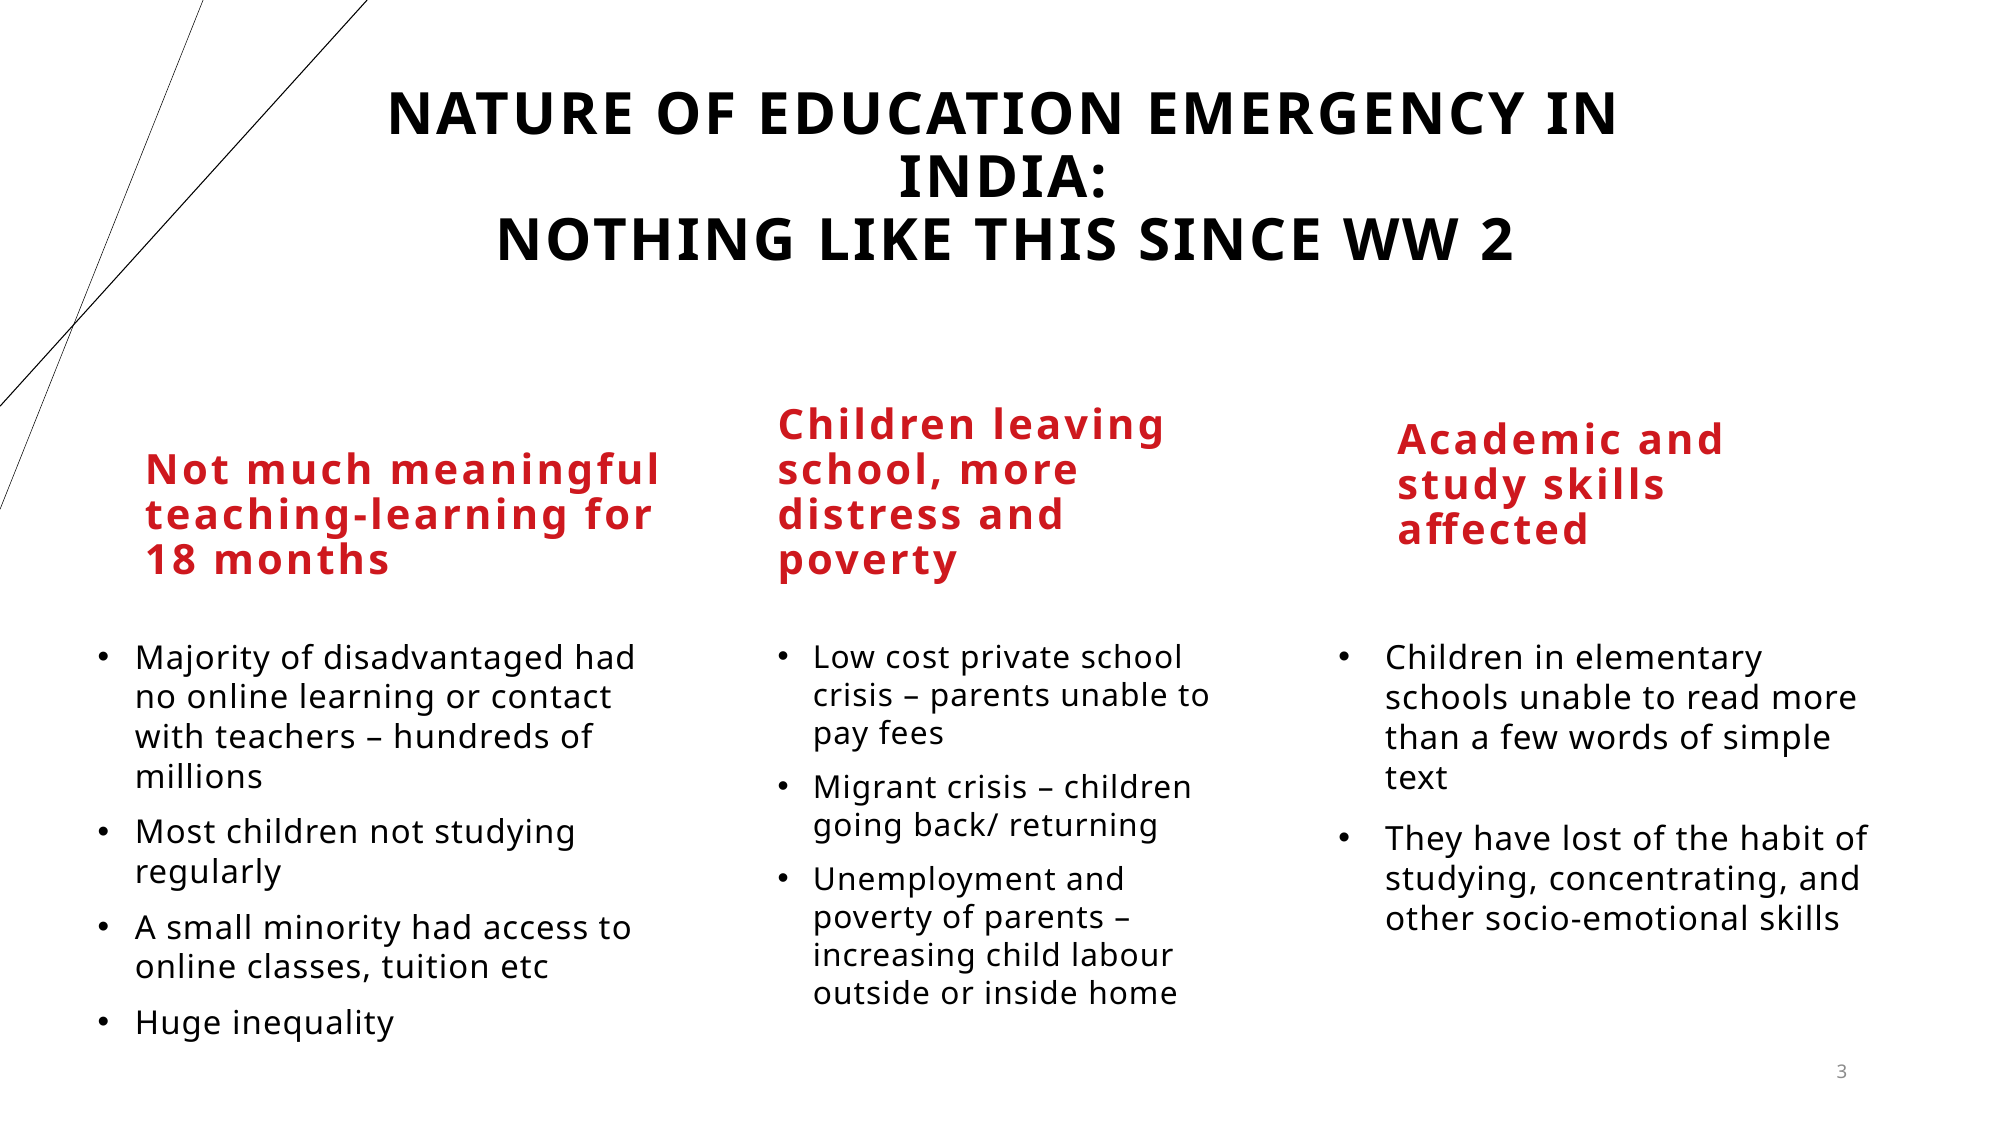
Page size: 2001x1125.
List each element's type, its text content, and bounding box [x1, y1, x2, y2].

slide_number <number> [1412, 1042, 1863, 1103]
list Children leaving school, more distress and poverty [762, 455, 1238, 591]
list Low cost private school crisis – parents unable to pay fees Migrant crisis – children going back/ returning Unemployment and poverty of parents – increasing child labour outside or inside home [762, 629, 1238, 1028]
list Academic and study skills affected [1382, 426, 1856, 562]
title Nature of education emergency in india: NOTHING LIKE THIS SINCE WW 2 [273, 69, 1737, 287]
list Majority of disadvantaged had no online learning or contact with teachers – hundreds of millions Most children not studying regularly A small minority had access to online classes, tuition etc Huge inequality [82, 629, 674, 1052]
list Children in elementary schools unable to read more than a few words of simple text They have lost of the habit of studying, concentrating, and other socio-emotional skills [1323, 629, 1902, 993]
list Not much meaningful teaching-learning for 18 months [129, 401, 686, 591]
